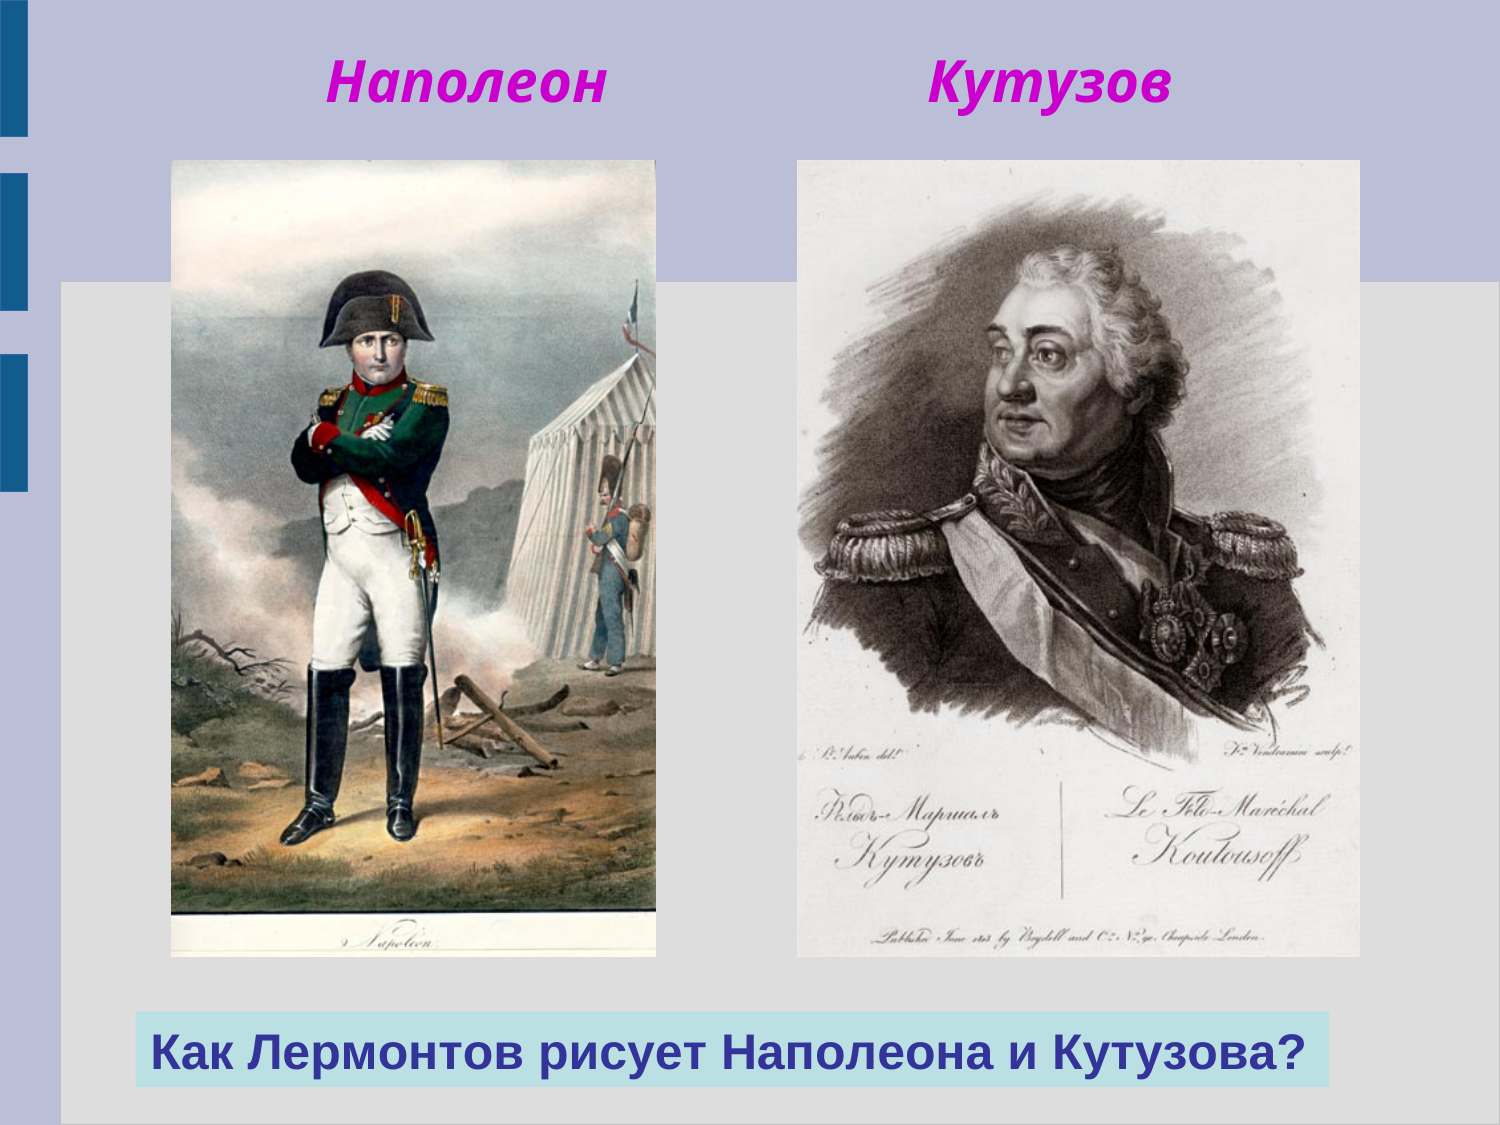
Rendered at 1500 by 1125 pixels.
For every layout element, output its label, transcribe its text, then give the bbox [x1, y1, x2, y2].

text_box Как Лермонтов рисует Наполеона и Кутузова? [135, 1011, 1329, 1087]
title Наполеон Кутузов [75, 38, 1426, 121]
picture [797, 160, 1360, 957]
picture [171, 160, 656, 957]
